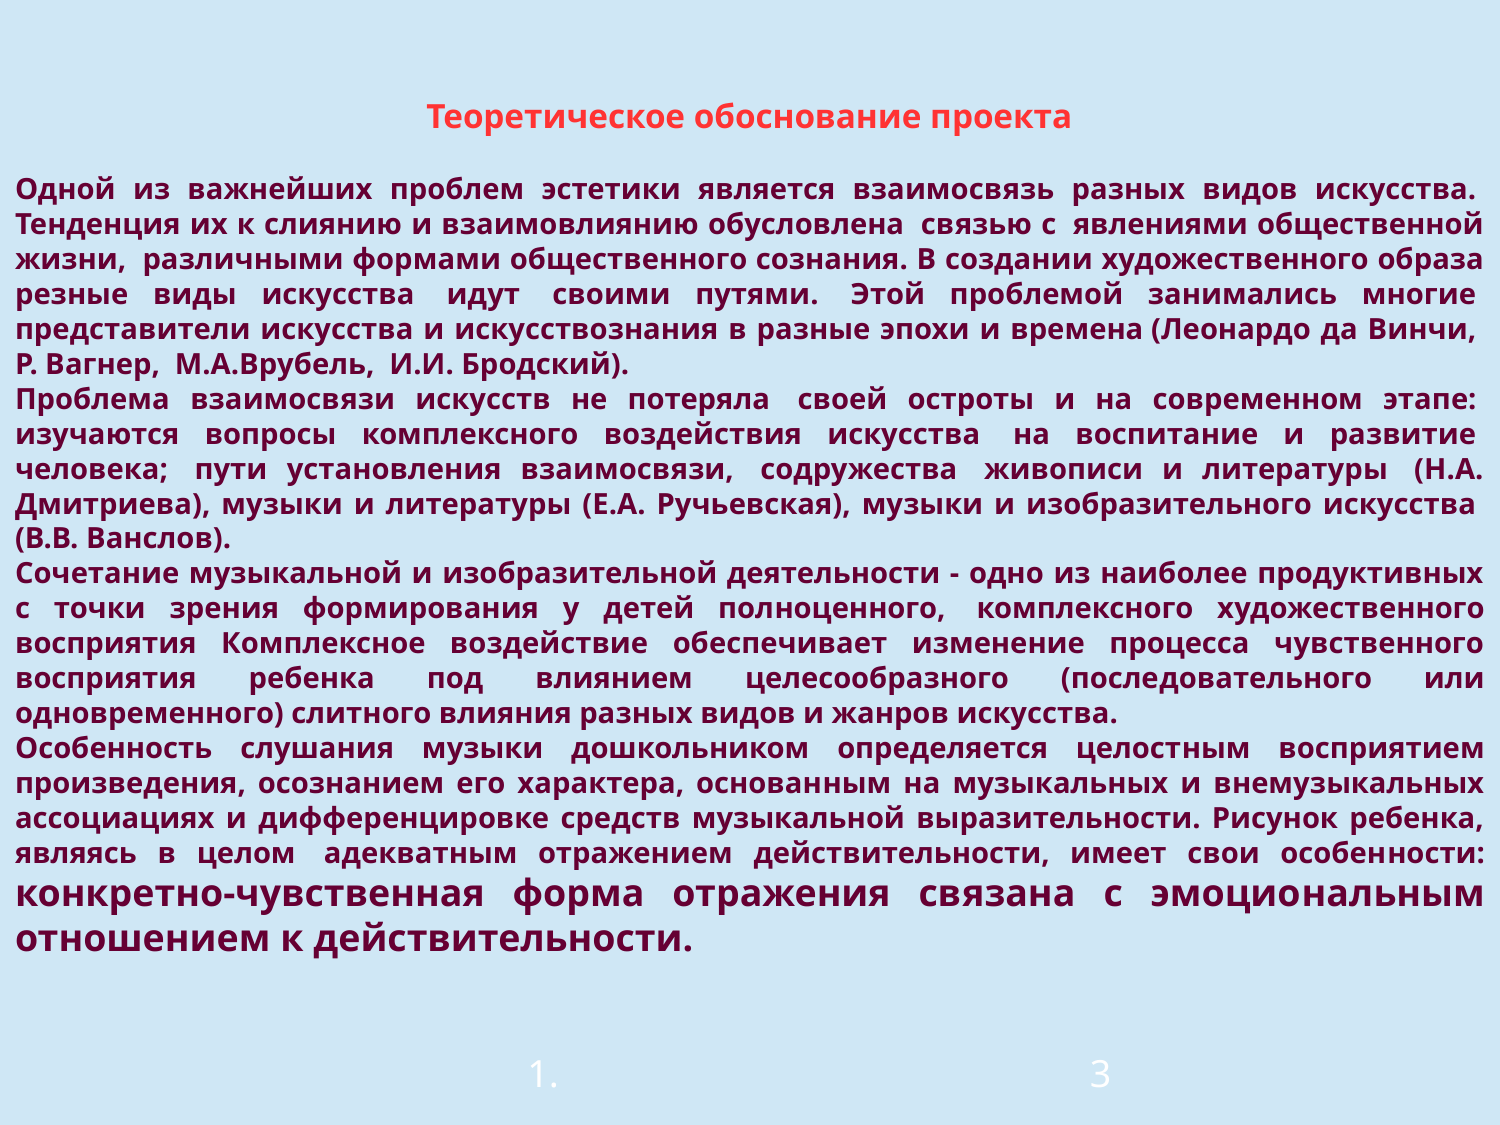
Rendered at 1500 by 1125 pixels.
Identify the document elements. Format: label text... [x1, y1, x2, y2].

text_box Теоретическое обоснование проекта Одной из важнейших проблем эстетики является взаимосвязь разных видов искусства. Тенденция их к слиянию и взаимовлиянию обусловлена связью с явлениями общественной жизни, различными фор­мами общественного сознания. В создании художественного образа резные виды искусства идут своими путями. Этой проблемой занимались многие представители искусства и искусствознания в разные эпохи и времена (Леонардо да Винчи, Р. Вагнер, М.А.Врубель, И.И. Бродский). Проблема взаимосвязи искусств не потеряла своей остроты и на современном этапе: изучаются вопросы комплексного воздействия искусства на воспитание и развитие человека; пути установления взаимосвязи, содружества живописи и литературы (Н.А. Дмитриева), музыки и литературы (Е.А. Ручьевская), музыки и изобразительного искусства (В.В. Ванслов). Сочетание музыкальной и изобразительной деятельности - одно из наиболее продуктивных с точки зрения формирования у детей пол­ноценного, комплексного художественного восприятия Комплексное воздействие обеспечивает изменение процесса чувственного восприятия ребенка под влиянием целесообразного (после­довательного или одновременного) слитного влияния разных видов и жанров искусства. Особенность слушания музыки дошкольником определяется целост­ным восприятием произведения, осознанием его характера, основан­ным на музыкальных и внемузыкальных ассоциациях и дифференцировке средств музыкальной выразительности. Рисунок ребенка, являясь в целом адекватным отражением действительности, имеет свои особен­ности: конкретно-чувственная форма отражения связана с эмоцио­нальным отношением к действительности. [0, 87, 1500, 967]
footer 1. [512, 1042, 988, 1103]
slide_number <номер> [1074, 1042, 1425, 1103]
